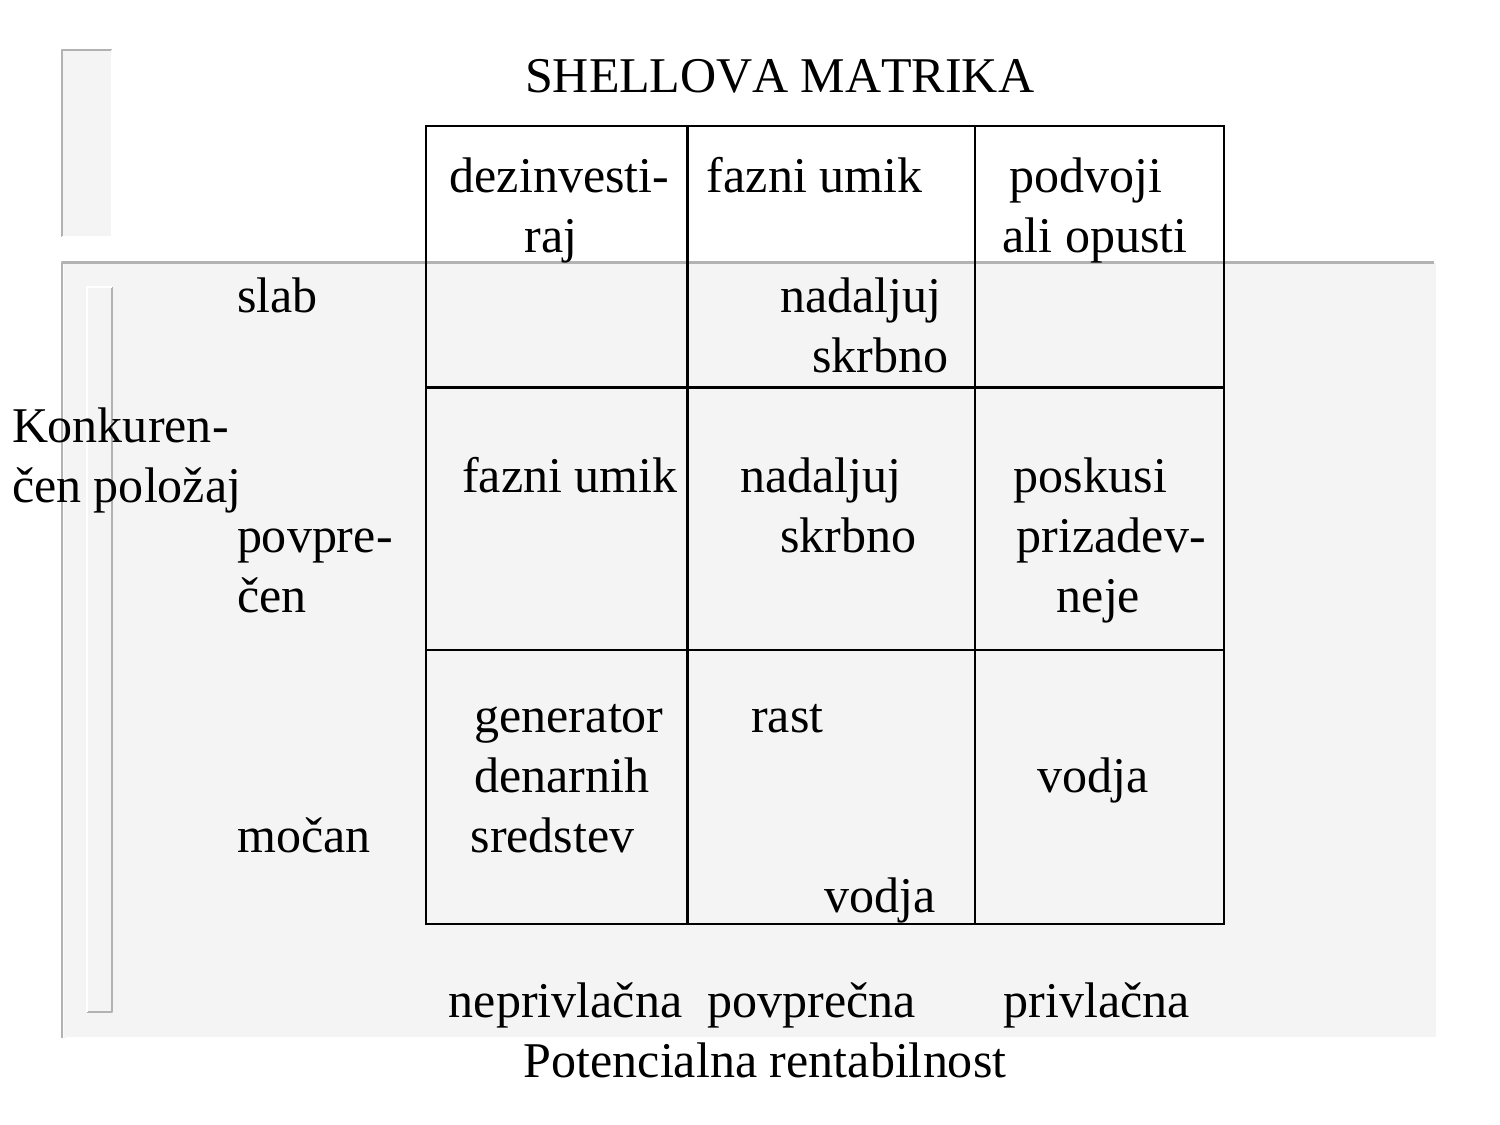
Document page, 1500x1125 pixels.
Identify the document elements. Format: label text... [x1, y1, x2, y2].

text_box SHELLOVA MATRIKA [510, 34, 1050, 111]
text_box Konkuren- čen položaj [0, 384, 257, 521]
text_box dezinvesti- fazni umik podvoji raj ali opusti slab nadaljuj skrbno fazni umik nadaljuj poskusi povpre- skrbno prizadev- čen neje generator rast denarnih vodja močan sredstev vodja [221, 134, 1222, 991]
text_box neprivlačna povprečna privlačna Potencialna rentabilnost [433, 959, 1206, 1096]
